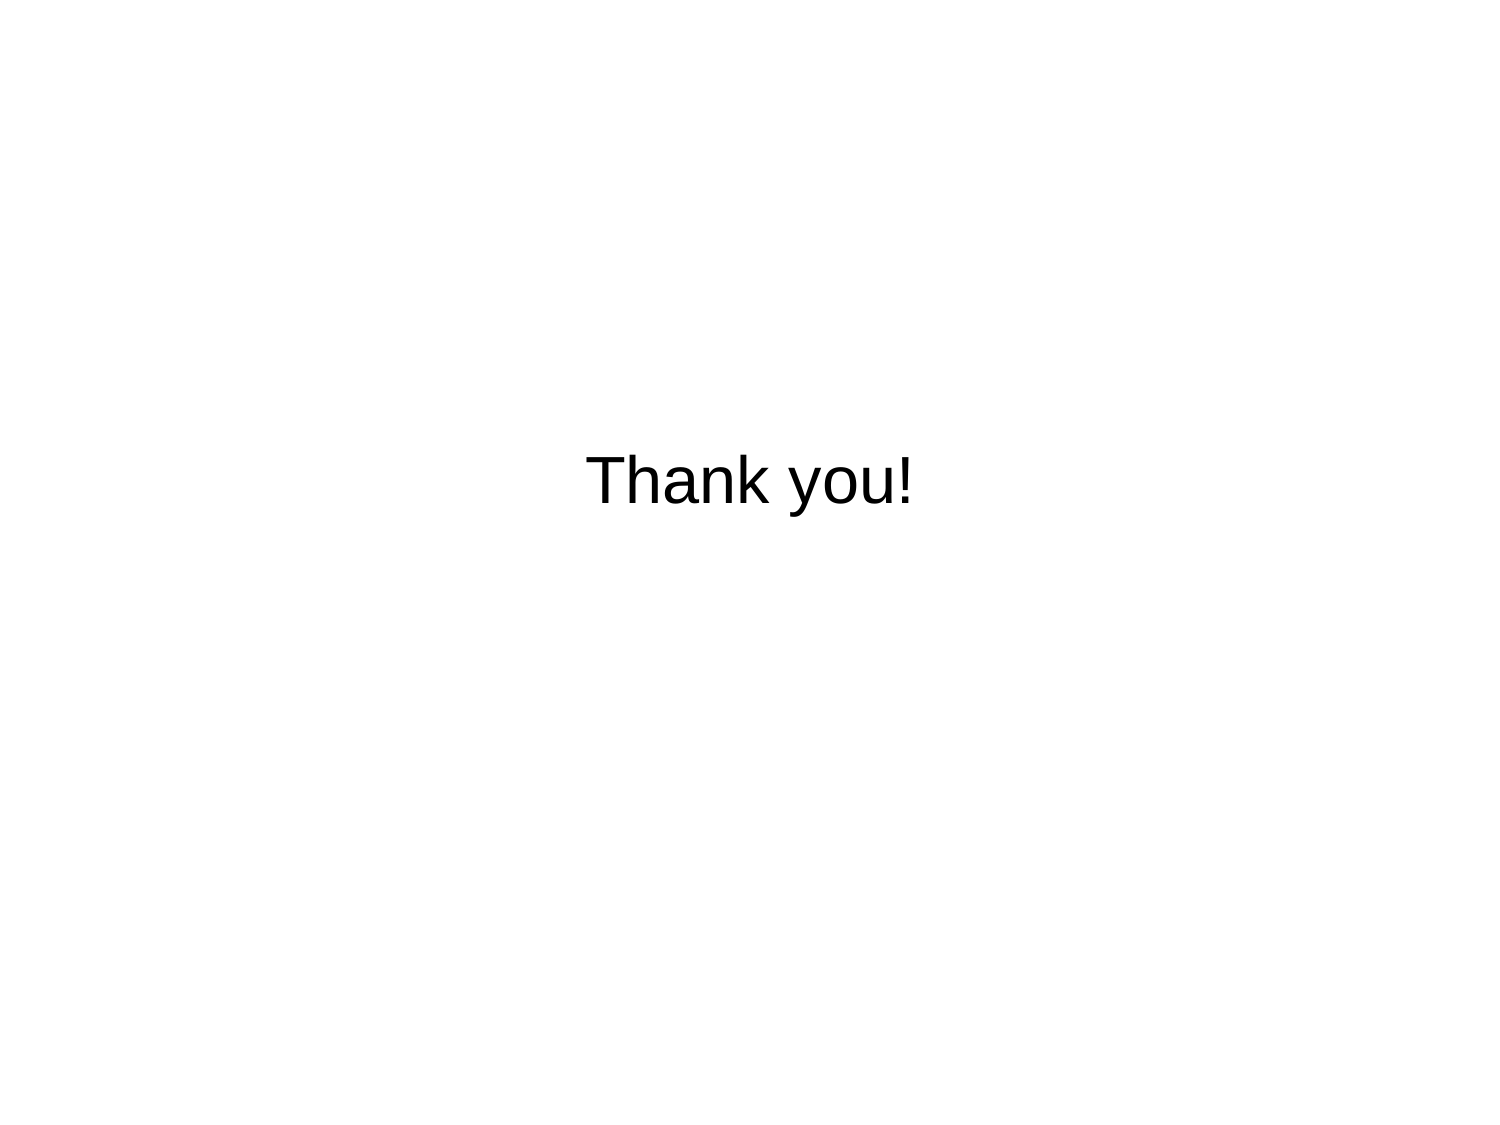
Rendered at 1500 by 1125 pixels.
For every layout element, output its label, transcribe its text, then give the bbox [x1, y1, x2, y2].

subtitle Thank you! [75, 44, 1425, 916]
